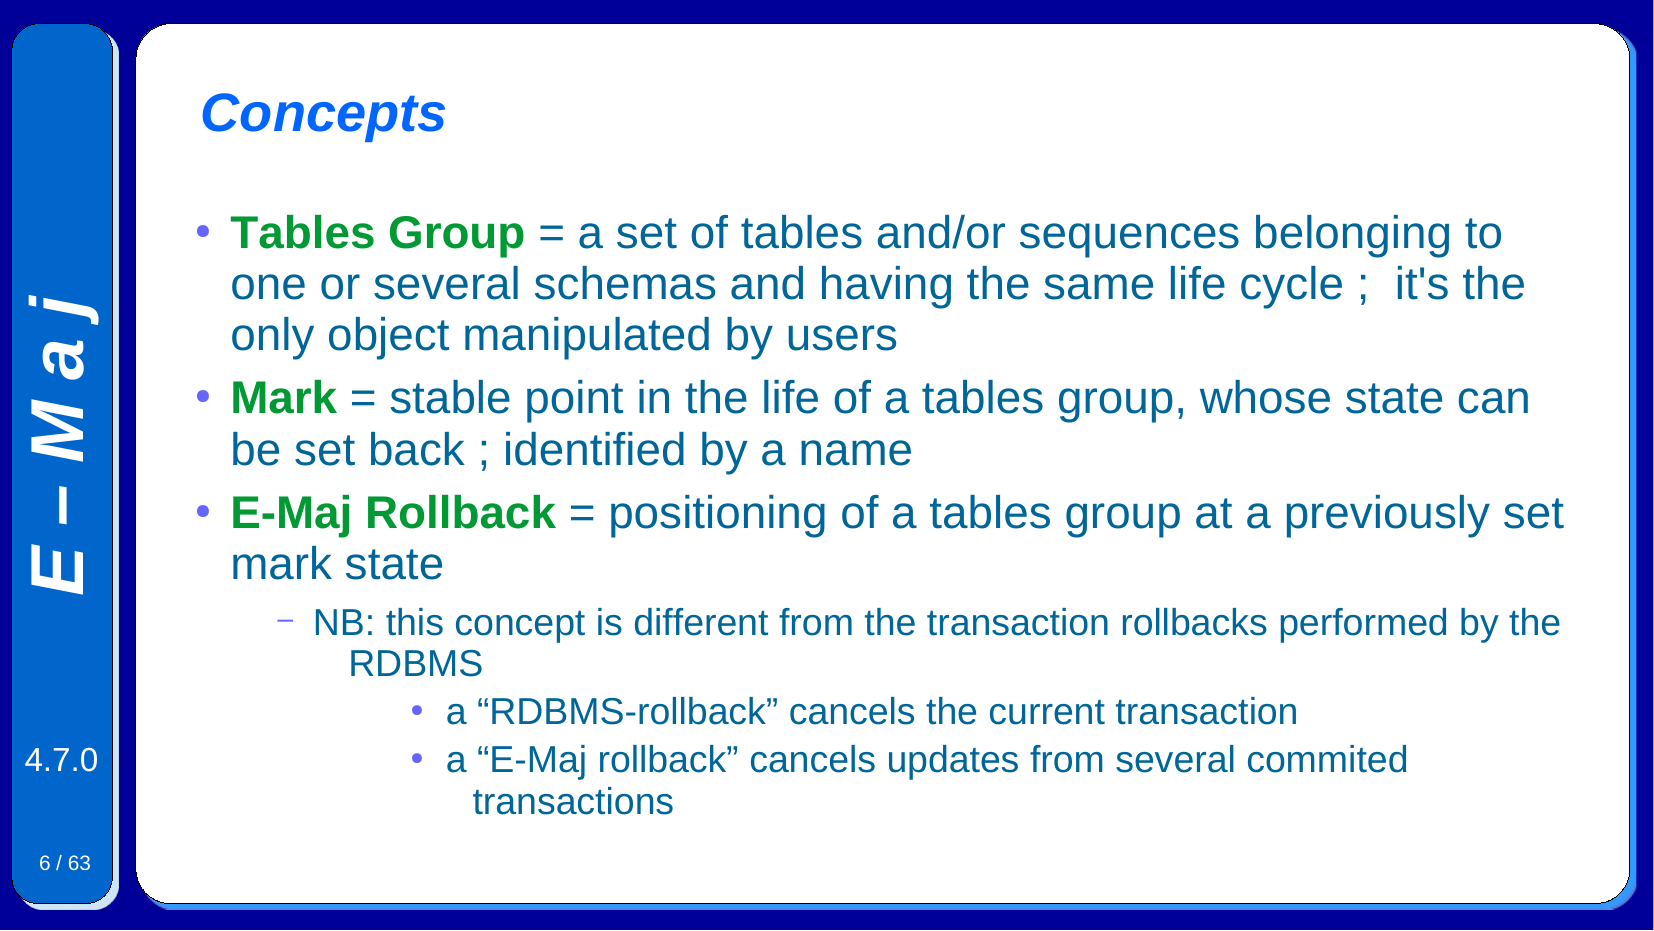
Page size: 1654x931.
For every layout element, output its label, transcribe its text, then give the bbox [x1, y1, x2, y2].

title Concepts [200, 34, 1575, 191]
list Tables Group = a set of tables and/or sequences belonging to one or several schemas and having the same life cycle ; it's the only object manipulated by users Mark = stable point in the life of a tables group, whose state can be set back ; identified by a name E-Maj Rollback = positioning of a tables group at a previously set mark state NB: this concept is different from the transaction rollbacks performed by the RDBMS a “RDBMS-rollback” cancels the current transaction a “E-Maj rollback” cancels updates from several commited transactions [177, 206, 1587, 827]
